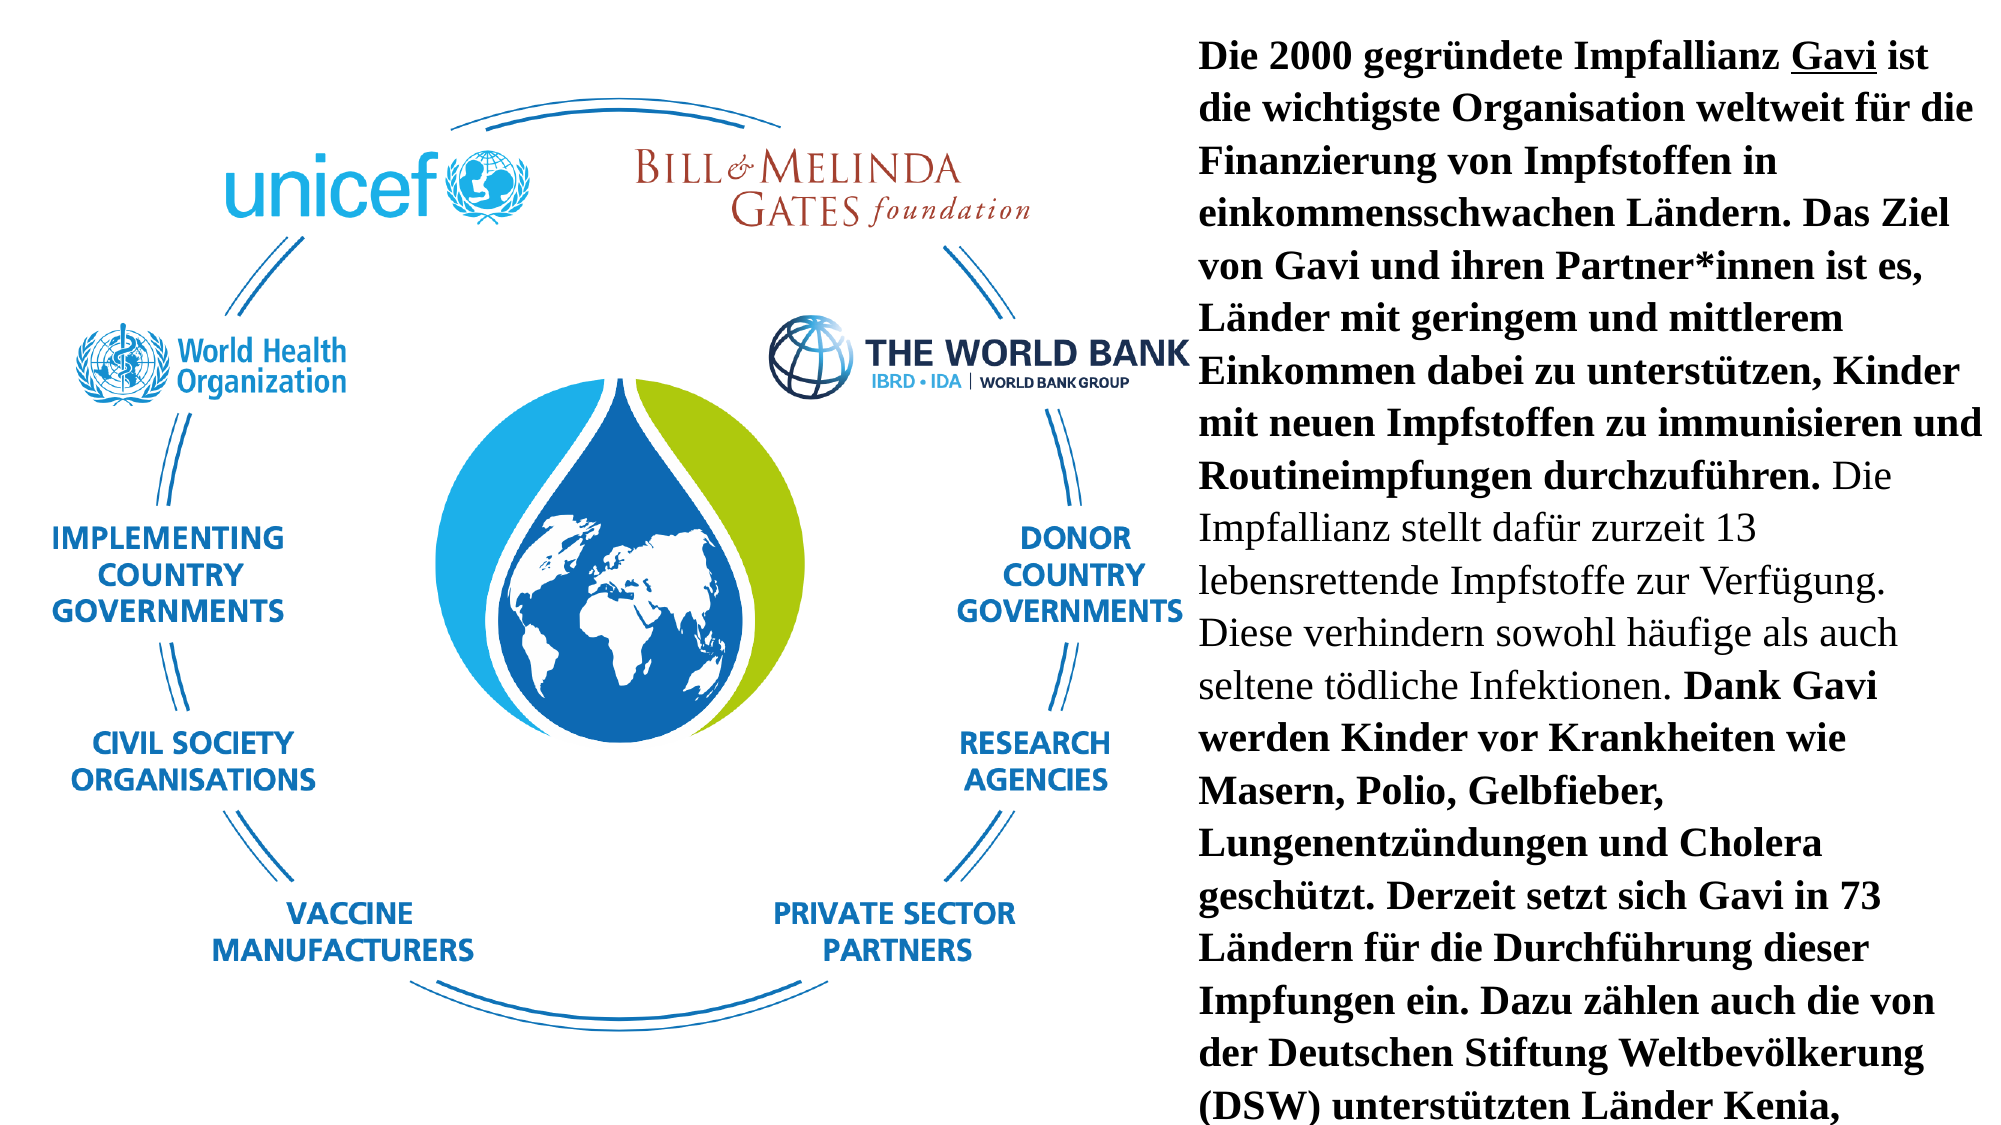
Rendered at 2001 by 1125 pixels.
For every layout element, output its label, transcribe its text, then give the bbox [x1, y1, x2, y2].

picture [0, 0, 1313, 1125]
text_box Die 2000 gegründete Impfallianz Gavi ist die wichtigste Organisation weltweit für die Finanzierung von Impfstoffen in einkommensschwachen Ländern. Das Ziel von Gavi und ihren Partner*innen ist es, Länder mit geringem und mittlerem Einkommen dabei zu unterstützen, Kinder mit neuen Impfstoffen zu immunisieren und Routineimpfungen durchzuführen. Die Impfallianz stellt dafür zurzeit 13 lebensrettende Impfstoffe zur Verfügung. Diese verhindern sowohl häufige als auch seltene tödliche Infektionen. Dank Gavi werden Kinder vor Krankheiten wie Masern, Polio, Gelbfieber, Lungenentzündungen und Cholera geschützt. Derzeit setzt sich Gavi in 73 Ländern für die Durchführung dieser Impfungen ein. Dazu zählen auch die von der Deutschen Stiftung Weltbevölkerung (DSW) unterstützten Länder Kenia, Uganda, Tansania und Äthiopien. [1183, 17, 2000, 1125]
